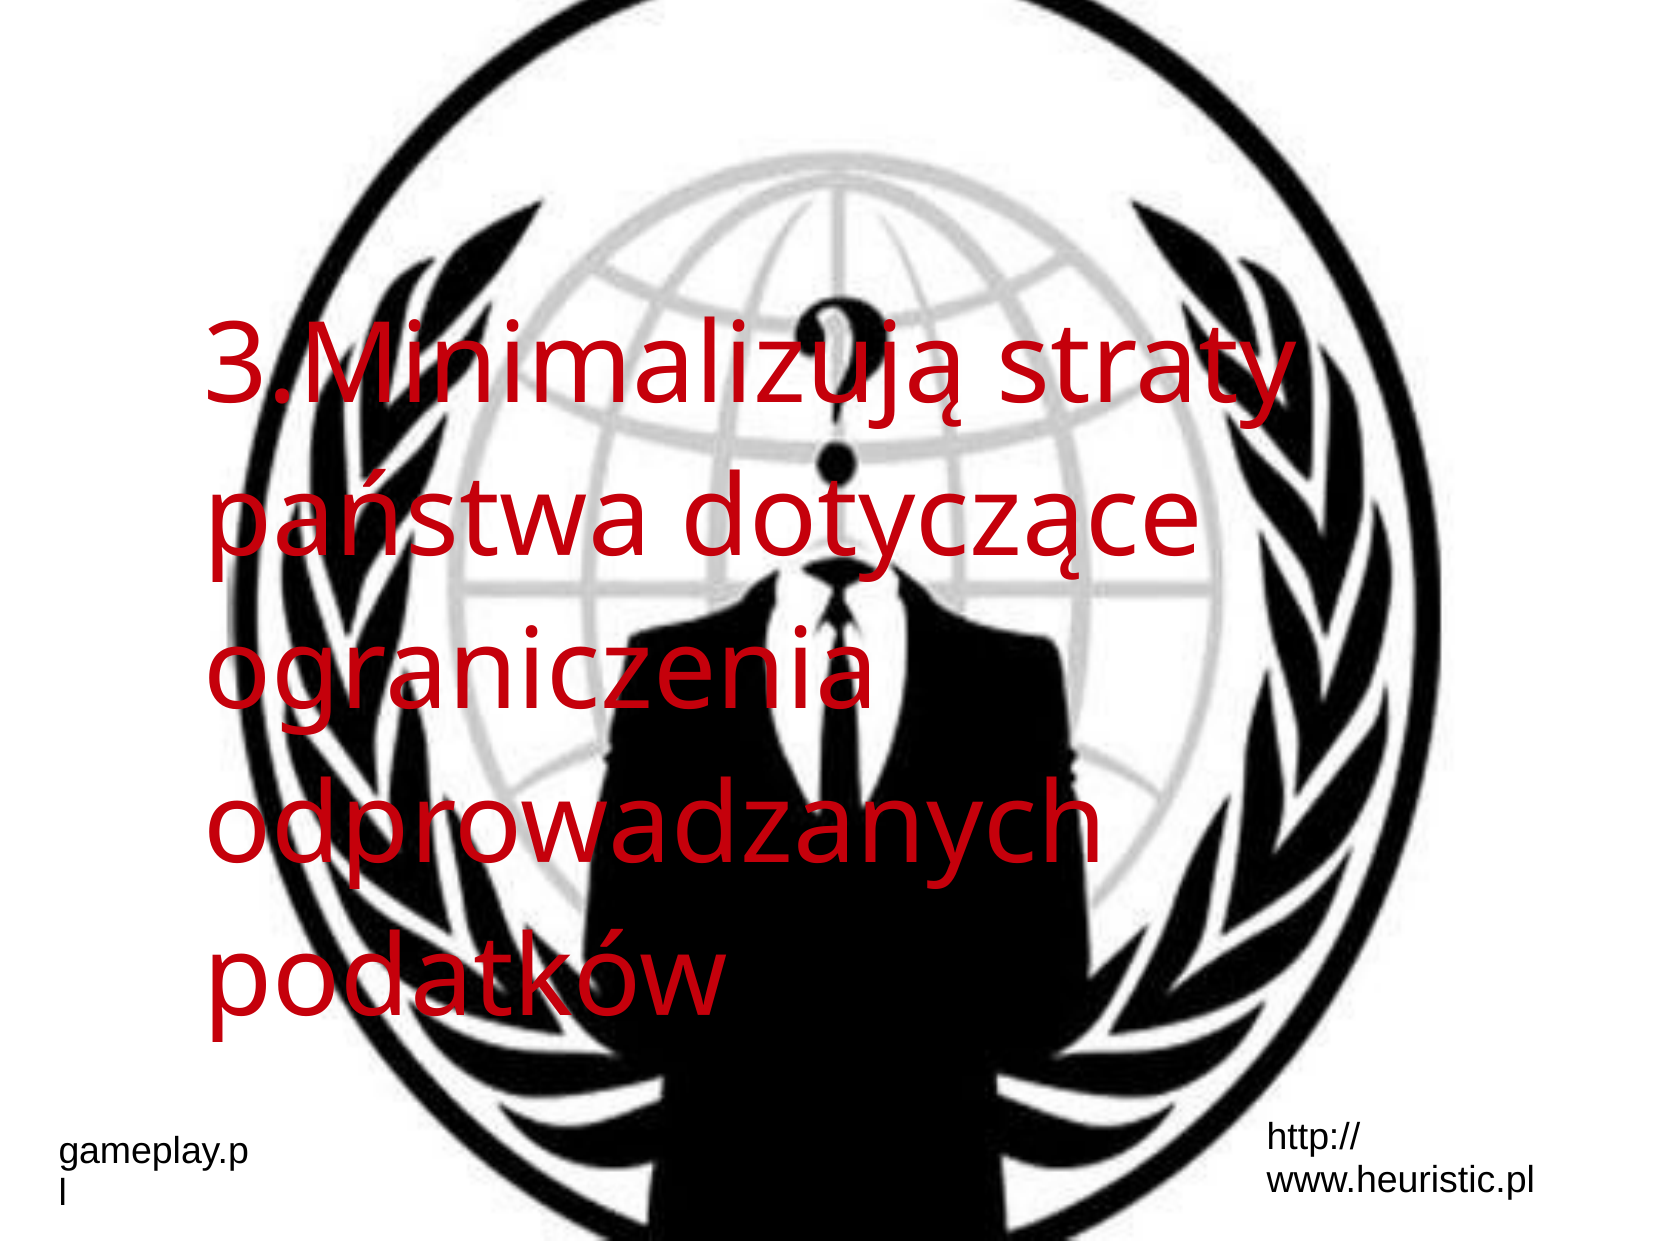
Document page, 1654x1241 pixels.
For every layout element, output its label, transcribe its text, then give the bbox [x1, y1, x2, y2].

picture [0, 0, 1642, 1241]
text_box http://www.heuristic.pl [1251, 1108, 1642, 1166]
text_box gameplay.pl [43, 1122, 272, 1179]
text_box 3.Minimalizują straty państwa dotyczące ograniczenia odprowadzanych podatków [188, 274, 1538, 839]
